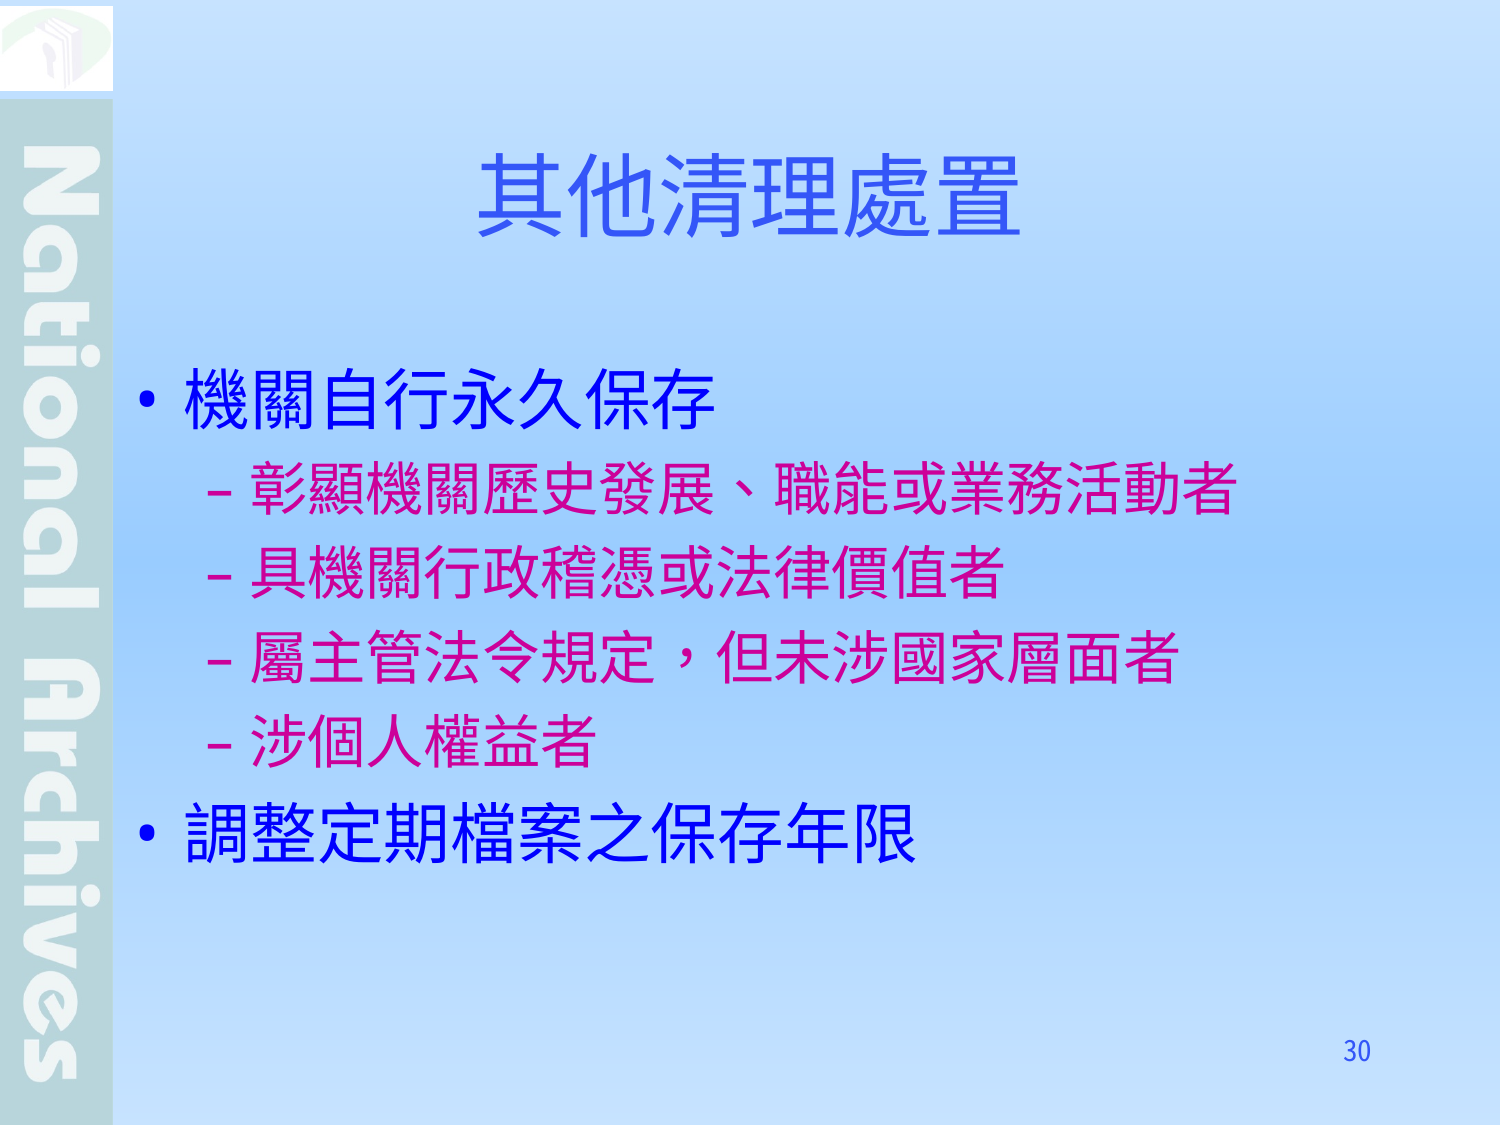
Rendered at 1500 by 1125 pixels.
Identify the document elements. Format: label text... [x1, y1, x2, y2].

picture [0, 99, 113, 1125]
picture [0, 6, 113, 91]
list 機關自行永久保存 彰顯機關歷史發展、職能或業務活動者 具機關行政稽憑或法律價值者 屬主管法令規定，但未涉國家層面者 涉個人權益者 調整定期檔案之保存年限 [112, 350, 1388, 1026]
title 其他清理處置 [112, 99, 1388, 288]
text_box <編號> [1074, 1026, 1388, 1101]
